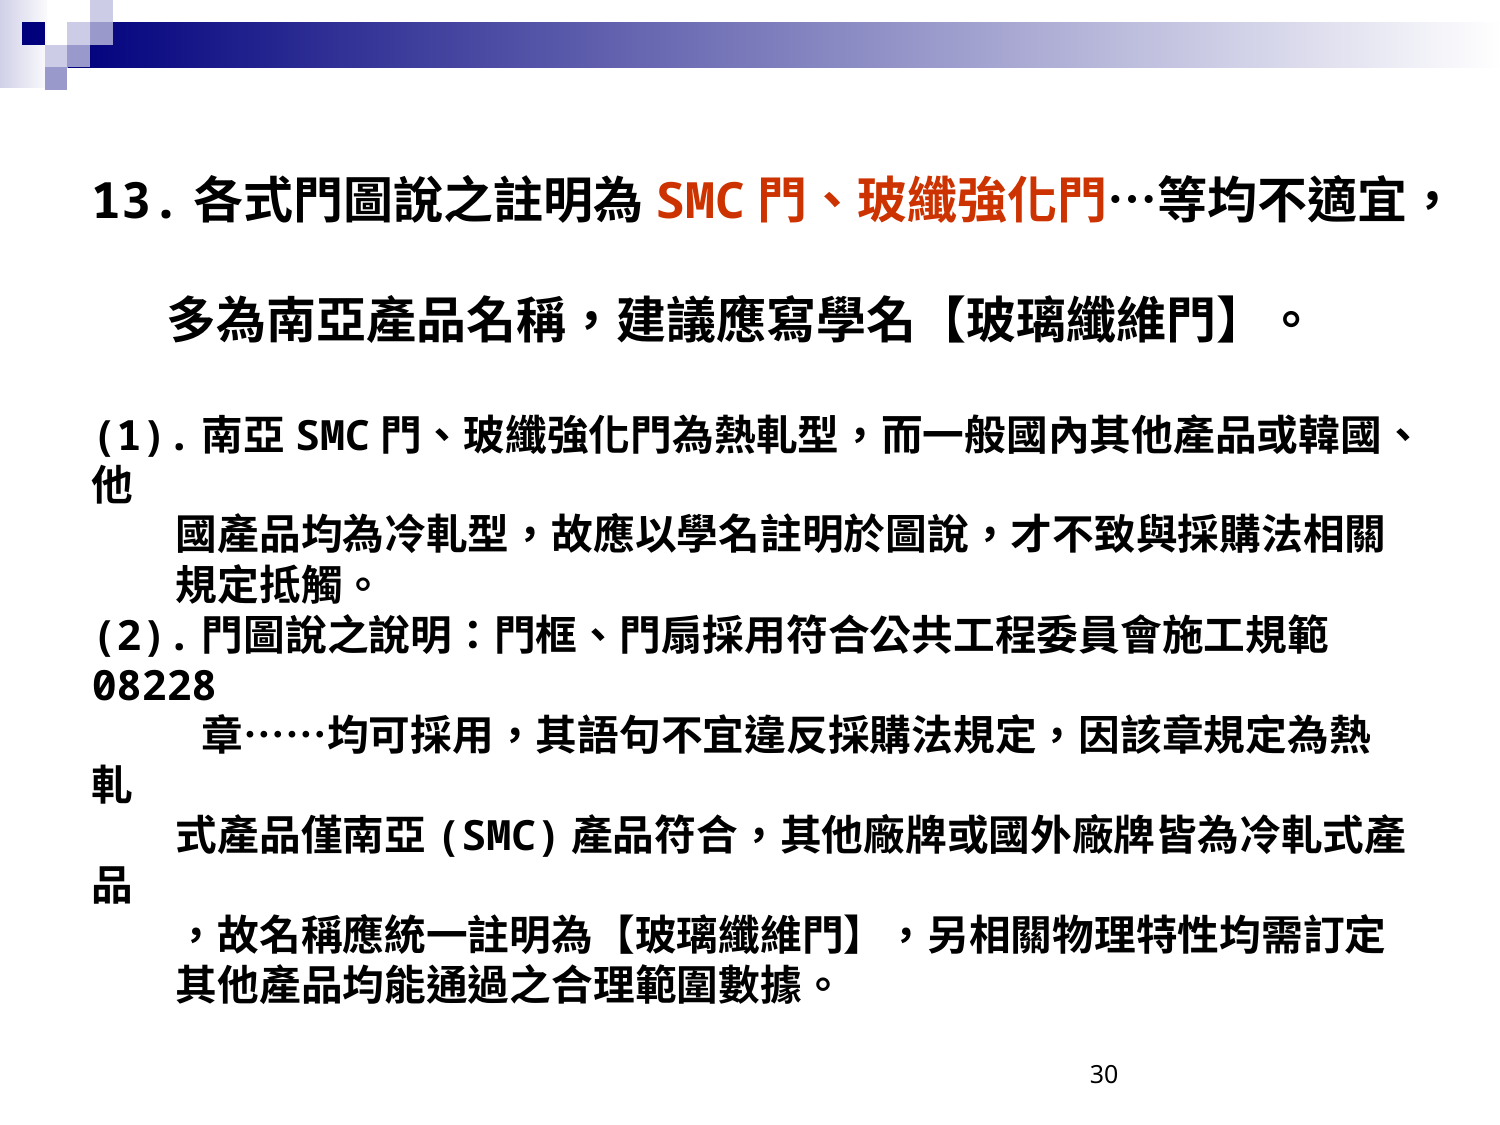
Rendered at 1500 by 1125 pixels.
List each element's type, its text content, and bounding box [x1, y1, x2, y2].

text_box 13.各式門圖說之註明為SMC門、玻纖強化門…等均不適宜， 多為南亞產品名稱，建議應寫學名【玻璃纖維門】。 (1).南亞SMC門、玻纖強化門為熱軋型，而一般國內其他產品或韓國、他 國產品均為冷軋型，故應以學名註明於圖說，才不致與採購法相關 規定抵觸。 (2).門圖說之說明：門框、門扇採用符合公共工程委員會施工規範08228 章……均可採用，其語句不宜違反採購法規定，因該章規定為熱軋 式產品僅南亞(SMC)產品符合，其他廠牌或國外廠牌皆為冷軋式產品 ，故名稱應統一註明為【玻璃纖維門】，另相關物理特性均需訂定 其他產品均能通過之合理範圍數據。 [77, 161, 1423, 1016]
text_box [1074, 1025, 1426, 1101]
